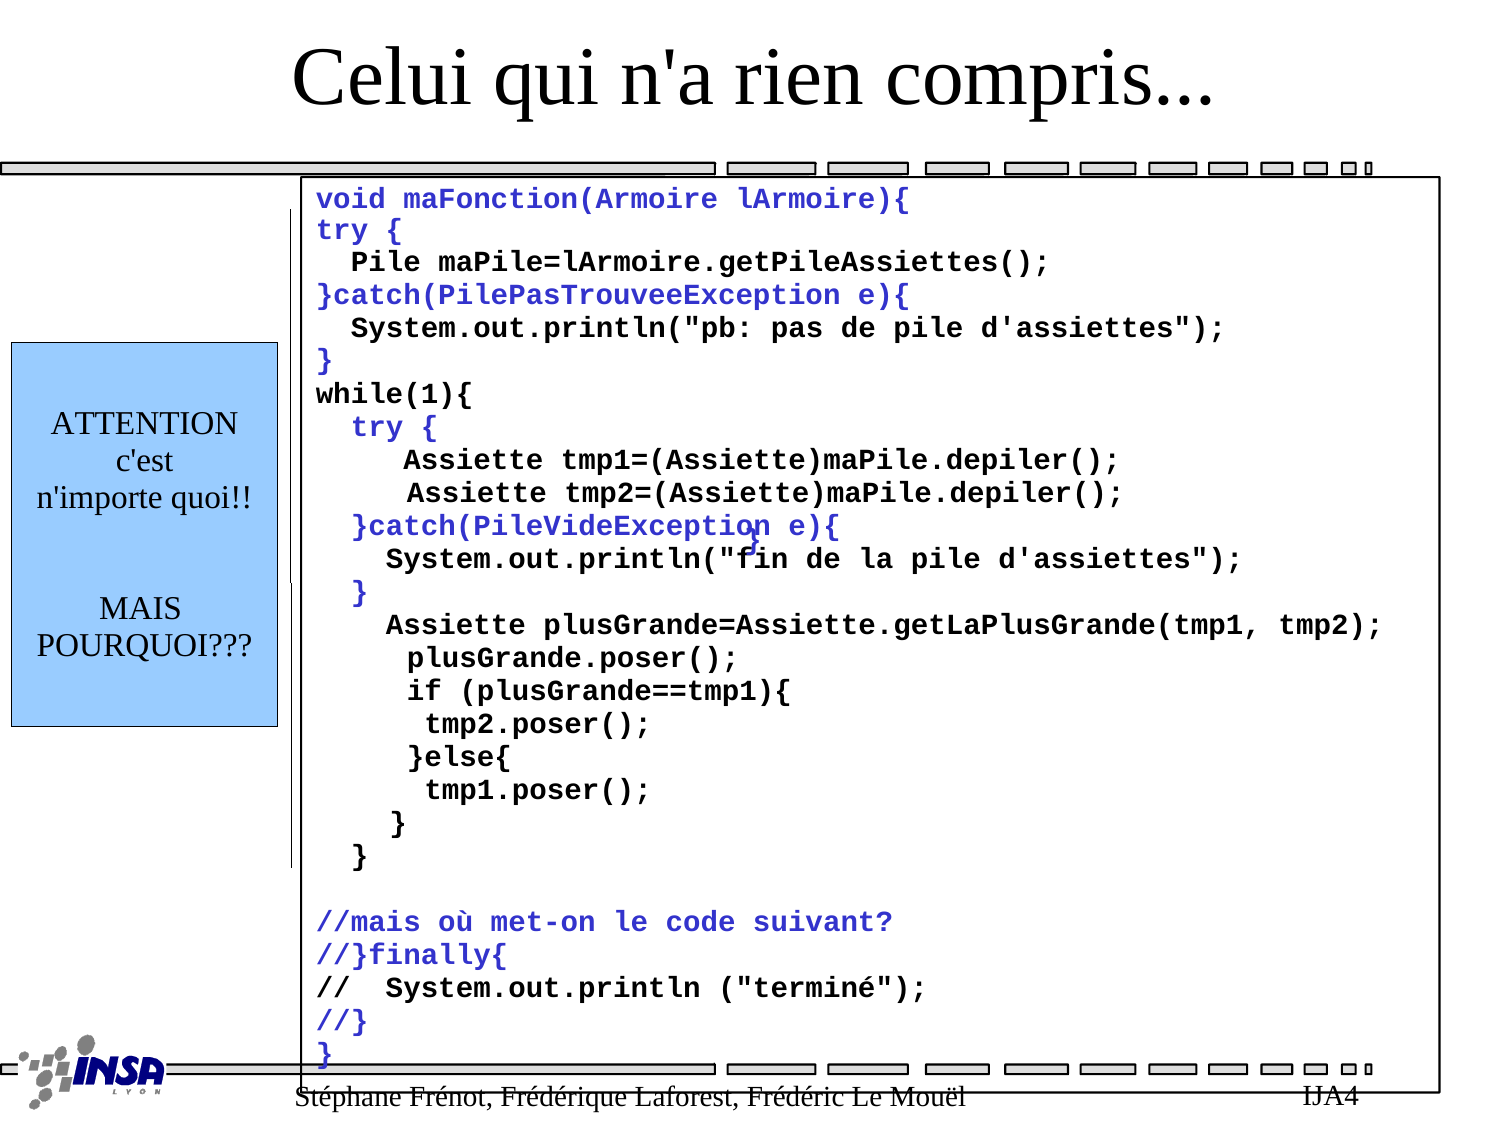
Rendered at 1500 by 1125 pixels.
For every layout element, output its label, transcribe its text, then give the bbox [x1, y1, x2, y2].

text_box void maFonction(Armoire lArmoire){ try { Pile maPile=lArmoire.getPileAssiettes(); }catch(PilePasTrouveeException e){ System.out.println("pb: pas de pile d'assiettes"); } while(1){ try { Assiette tmp1=(Assiette)maPile.depiler(); Assiette tmp2=(Assiette)maPile.depiler(); }catch(PileVideException e){ System.out.println("fin de la pile d'assiettes"); } Assiette plusGrande=Assiette.getLaPlusGrande(tmp1, tmp2); plusGrande.poser(); if (plusGrande==tmp1){ tmp2.poser(); }else{ tmp1.poser(); } } //mais où met-on le code suivant? //}finally{ // System.out.println ("terminé"); //} } [301, 177, 1440, 1080]
title Celui qui n'a rien compris... [134, 32, 1375, 141]
text_box ATTENTION c'est n'importe quoi!! MAIS POURQUOI??? [12, 343, 278, 726]
text_box } [729, 517, 777, 566]
